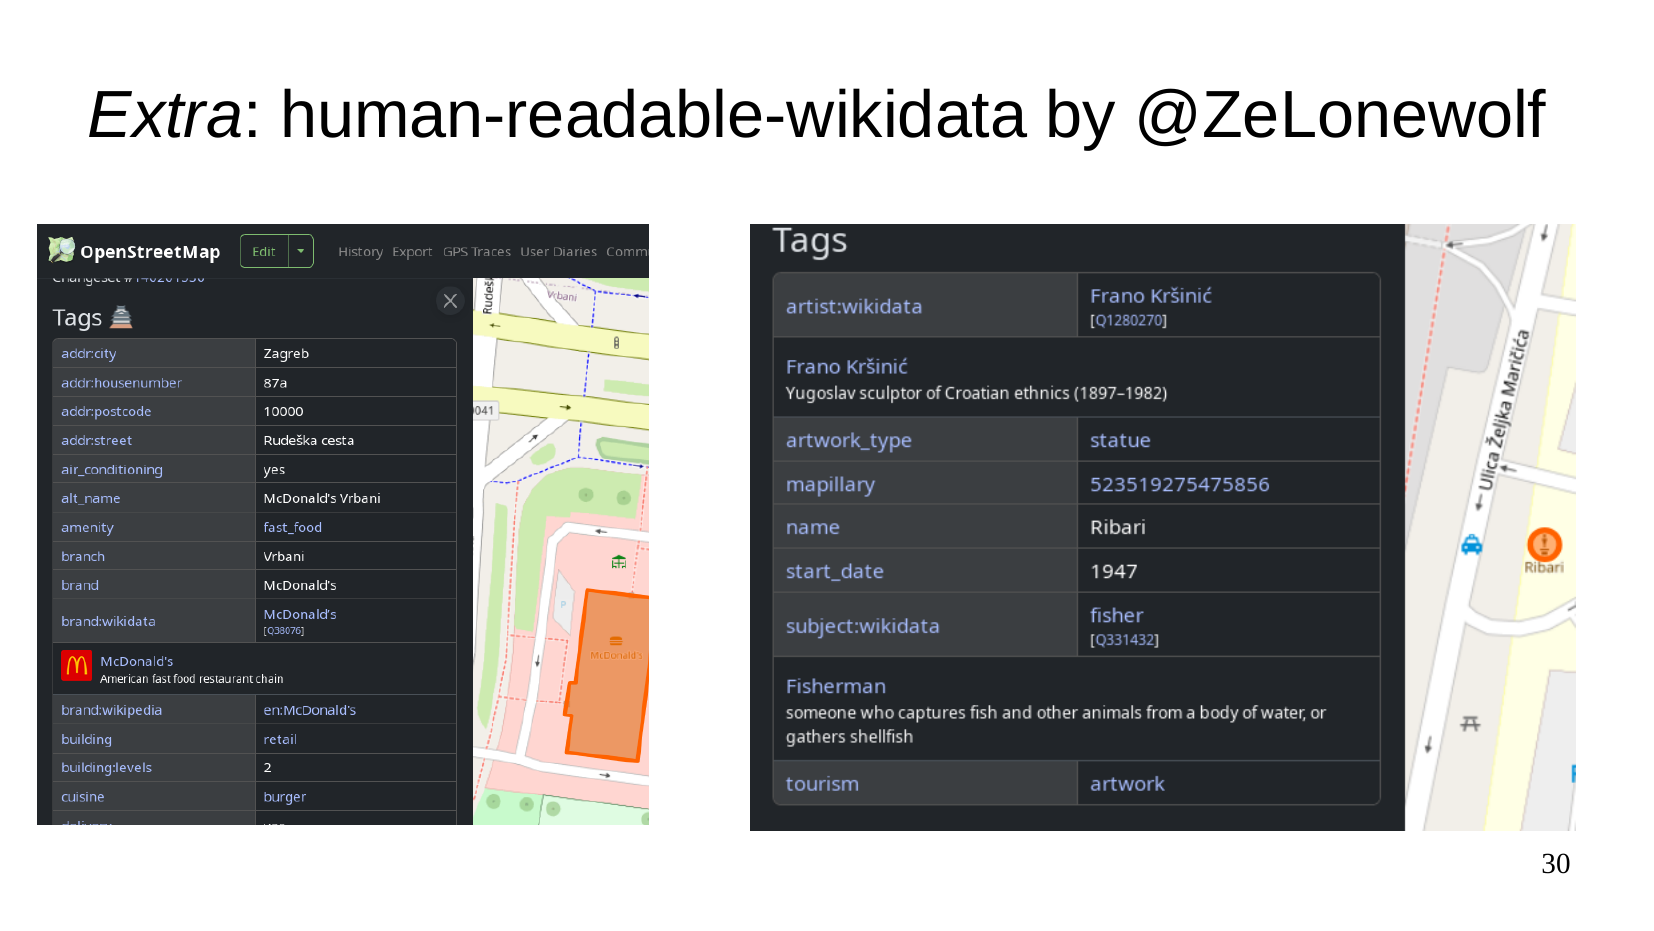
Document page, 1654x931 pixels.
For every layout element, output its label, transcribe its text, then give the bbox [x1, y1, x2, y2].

title Extra: human-readable-wikidata by @ZeLonewolf [82, 37, 1571, 193]
picture [37, 224, 649, 826]
picture [750, 224, 1576, 831]
